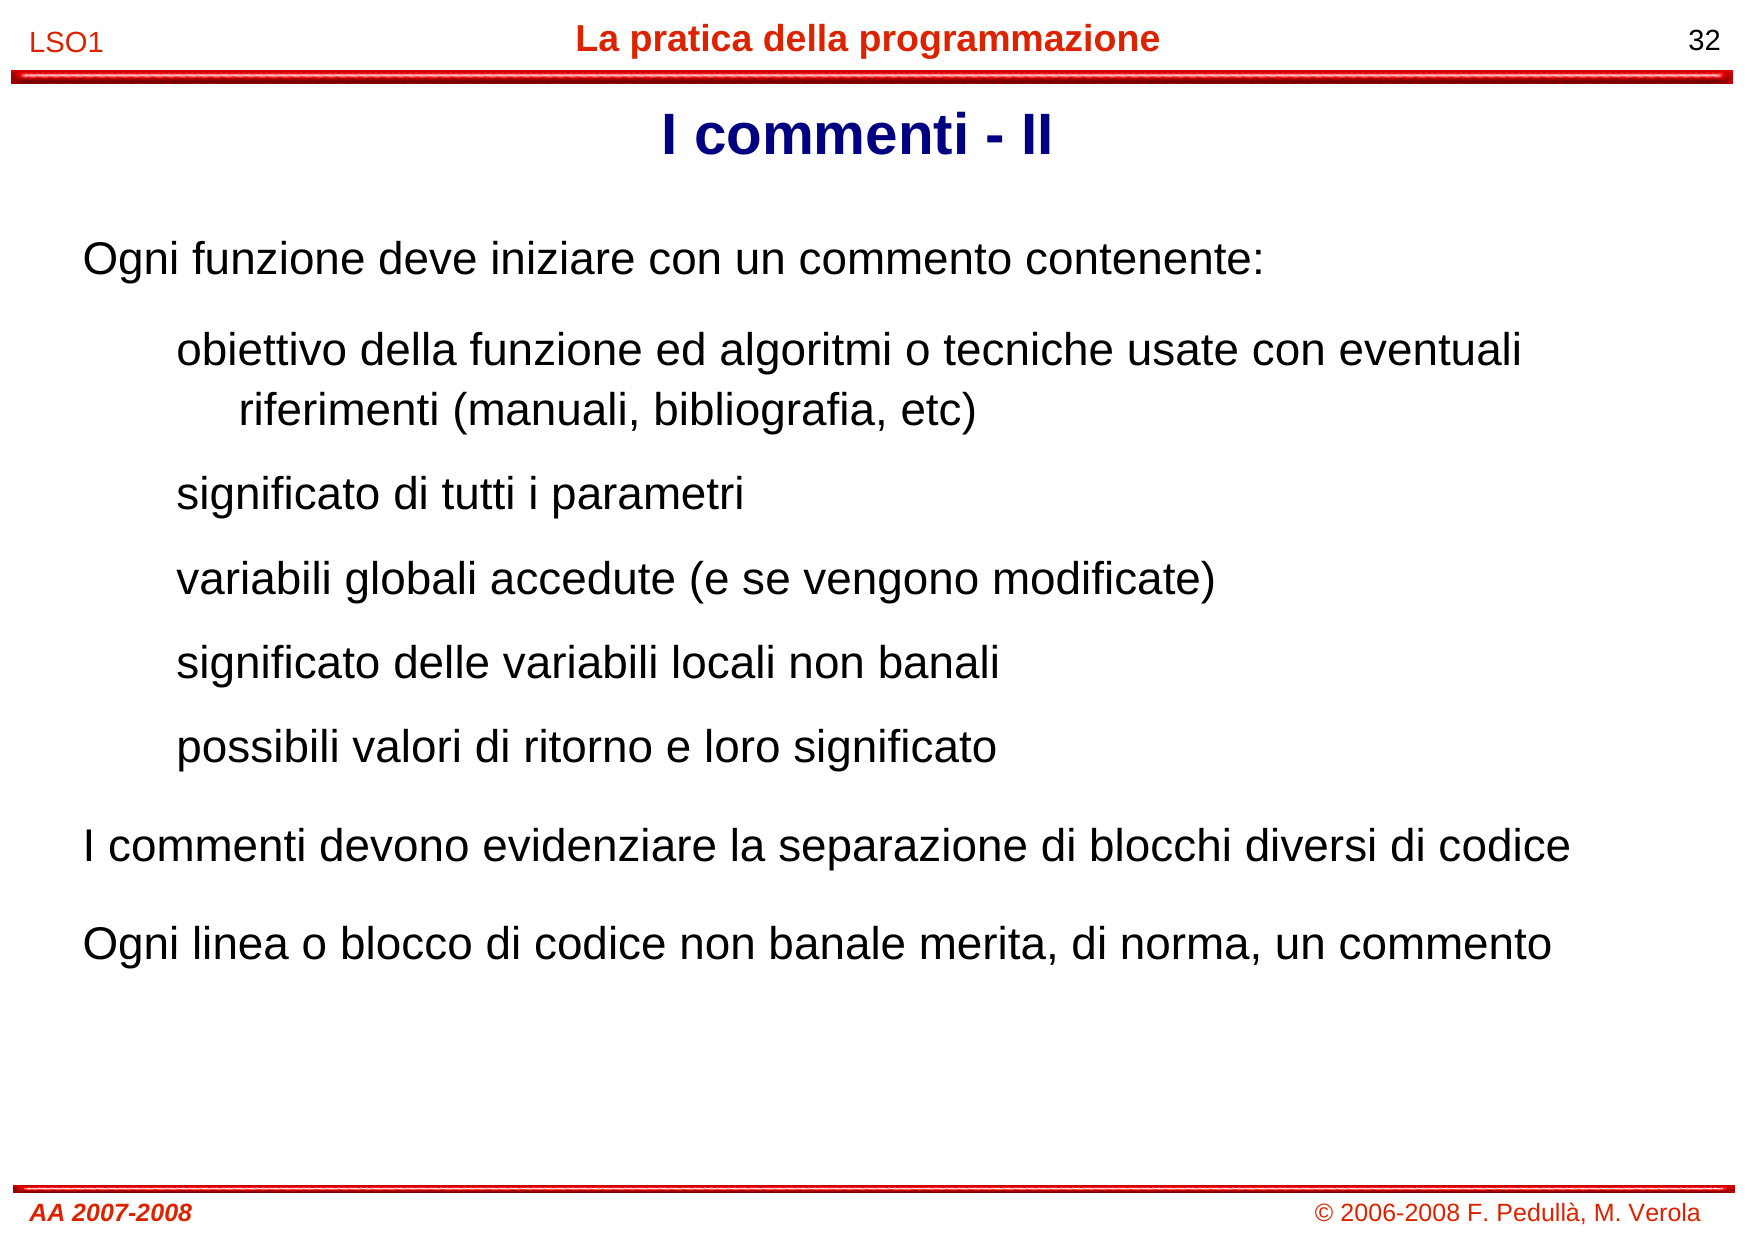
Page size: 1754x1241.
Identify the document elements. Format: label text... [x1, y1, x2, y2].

picture [13, 1185, 1735, 1193]
picture [11, 70, 1733, 84]
text_box I commenti - II [386, 98, 1330, 187]
list Ogni funzione deve iniziare con un commento contenente: obiettivo della funzione ed algoritmi o tecniche usate con eventuali riferimenti (manuali, bibliografia, etc) significato di tutti i parametri variabili globali accedute (e se vengono modificate) significato delle variabili locali non banali possibili valori di ritorno e loro significato I commenti devono evidenziare la separazione di blocchi diversi di codice Ogni linea o blocco di codice non banale merita, di norma, un commento [82, 233, 1605, 1088]
